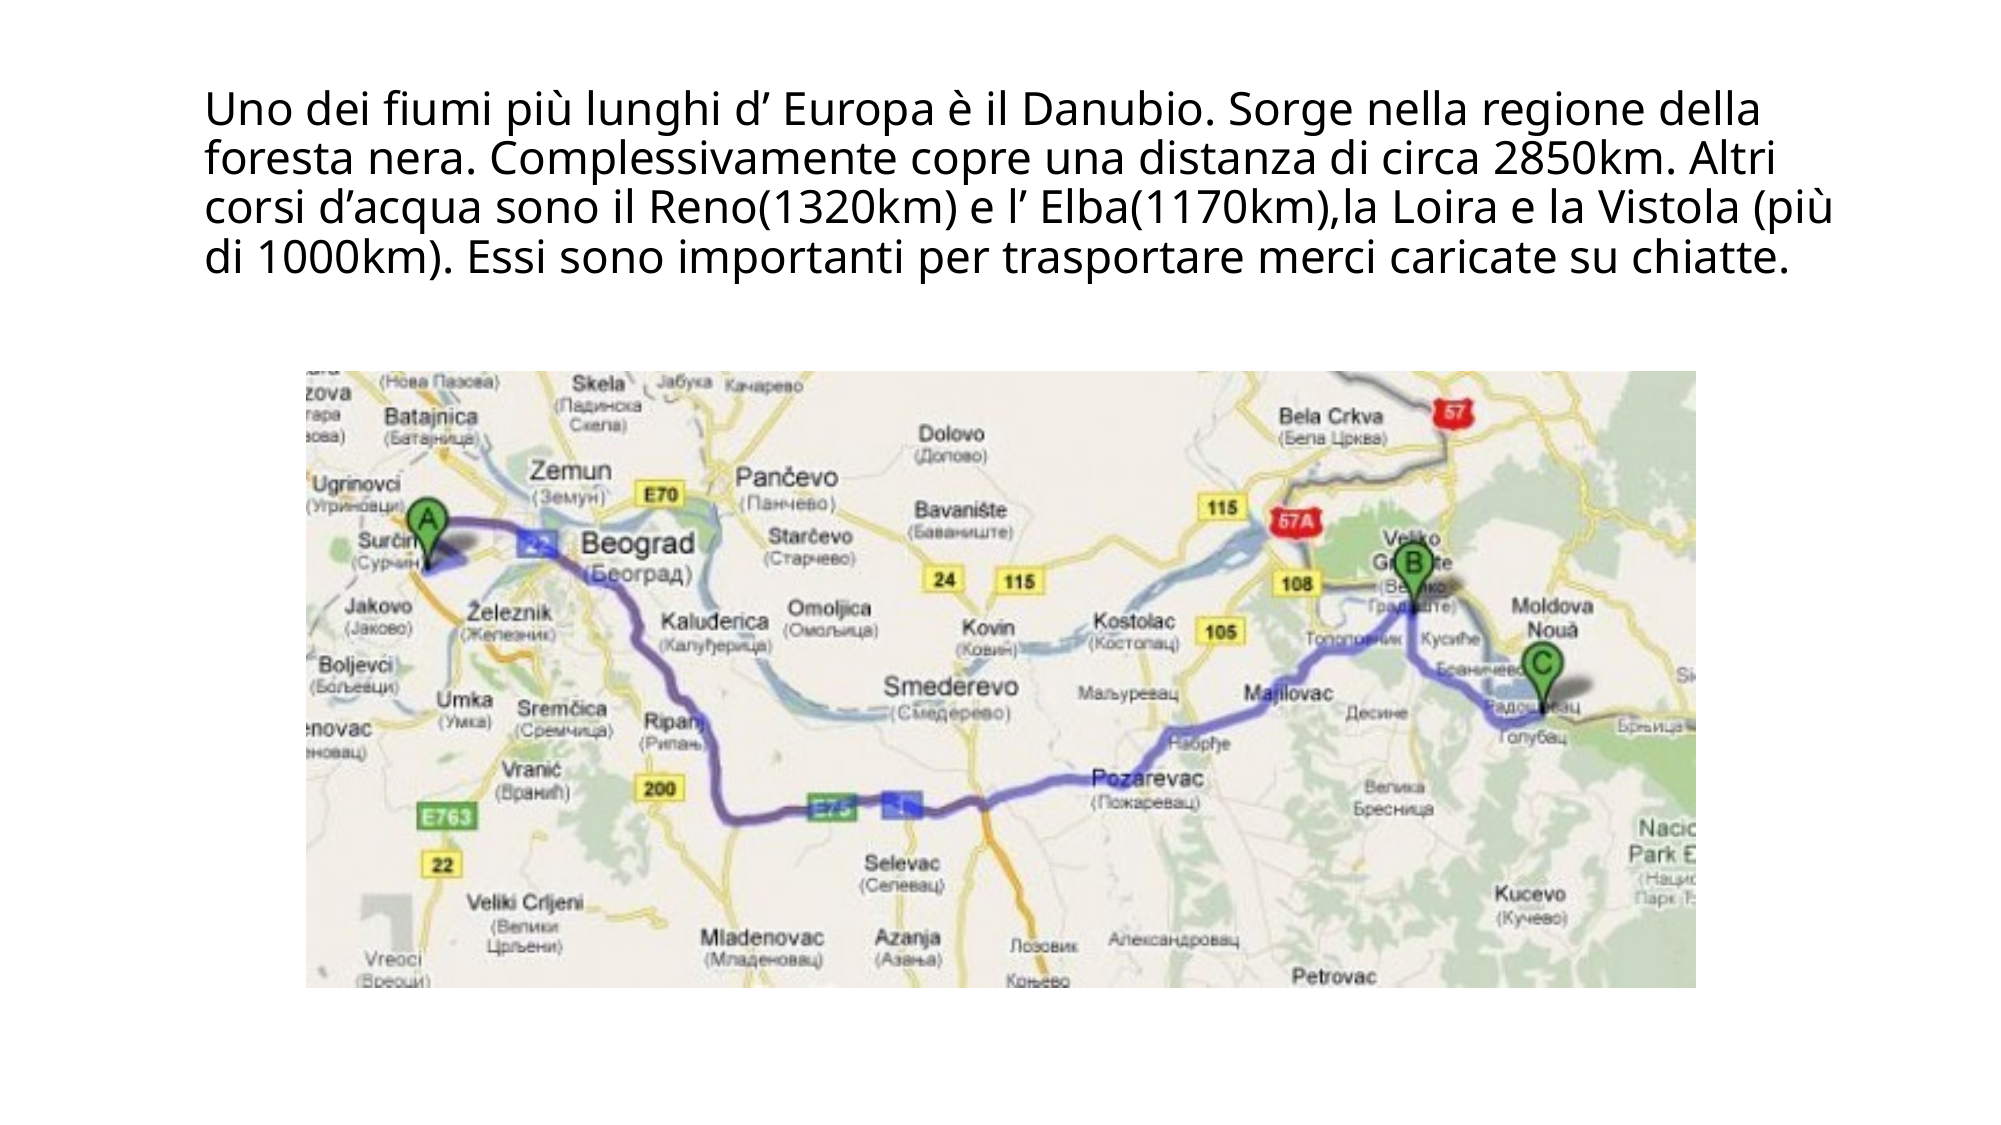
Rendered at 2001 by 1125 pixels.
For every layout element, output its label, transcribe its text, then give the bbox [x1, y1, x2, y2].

picture [306, 371, 1696, 988]
text_box Uno dei fiumi più lunghi d’ Europa è il Danubio. Sorge nella regione della foresta nera. Complessivamente copre una distanza di circa 2850km. Altri corsi d’acqua sono il Reno(1320km) e l’ Elba(1170km),la Loira e la Vistola (più di 1000km). Essi sono importanti per trasportare merci caricate su chiatte. [189, 38, 1852, 331]
